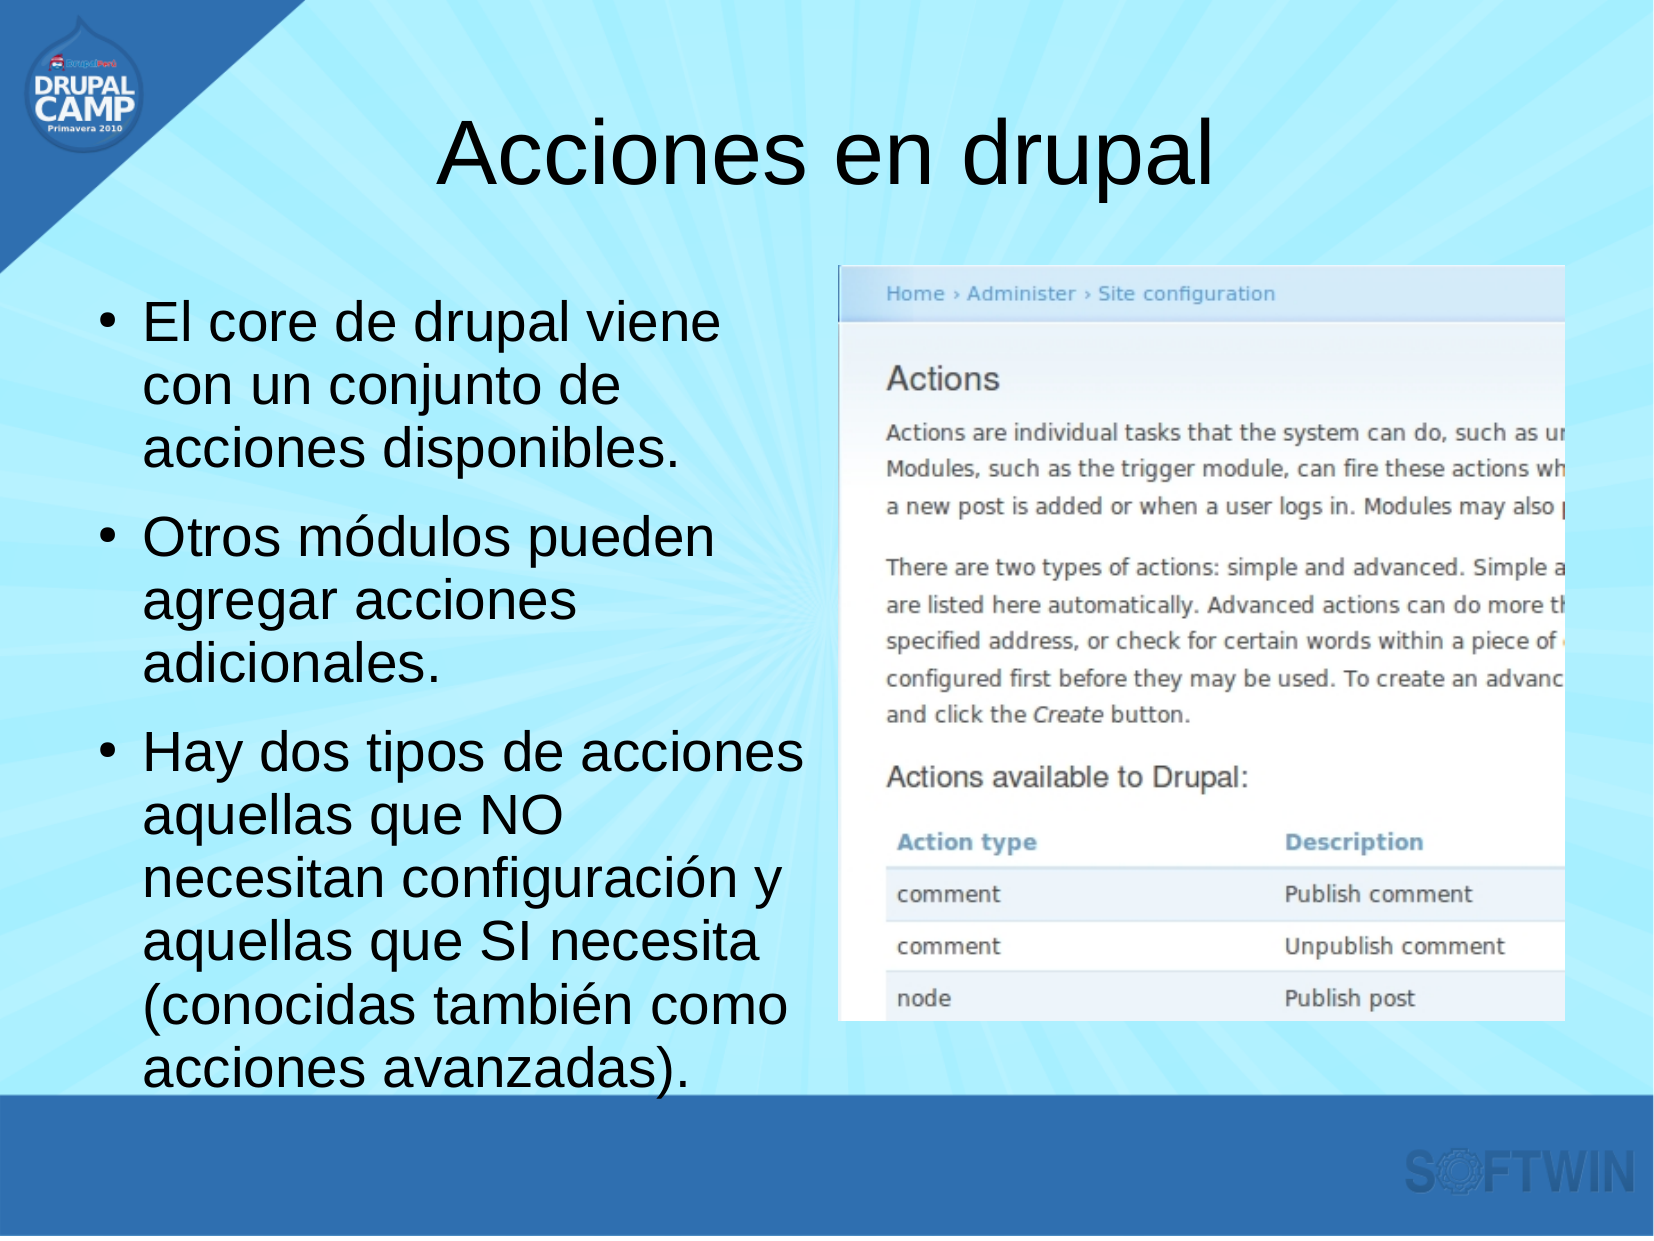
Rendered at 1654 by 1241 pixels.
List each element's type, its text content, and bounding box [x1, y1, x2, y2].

list El core de drupal viene con un conjunto de acciones disponibles. Otros módulos pueden agregar acciones adicionales. Hay dos tipos de acciones aquellas que NO necesitan configuración y aquellas que SI necesita (conocidas también como acciones avanzadas). [82, 290, 809, 1152]
title Acciones en drupal [82, 56, 1571, 250]
picture [0, 0, 1654, 1236]
